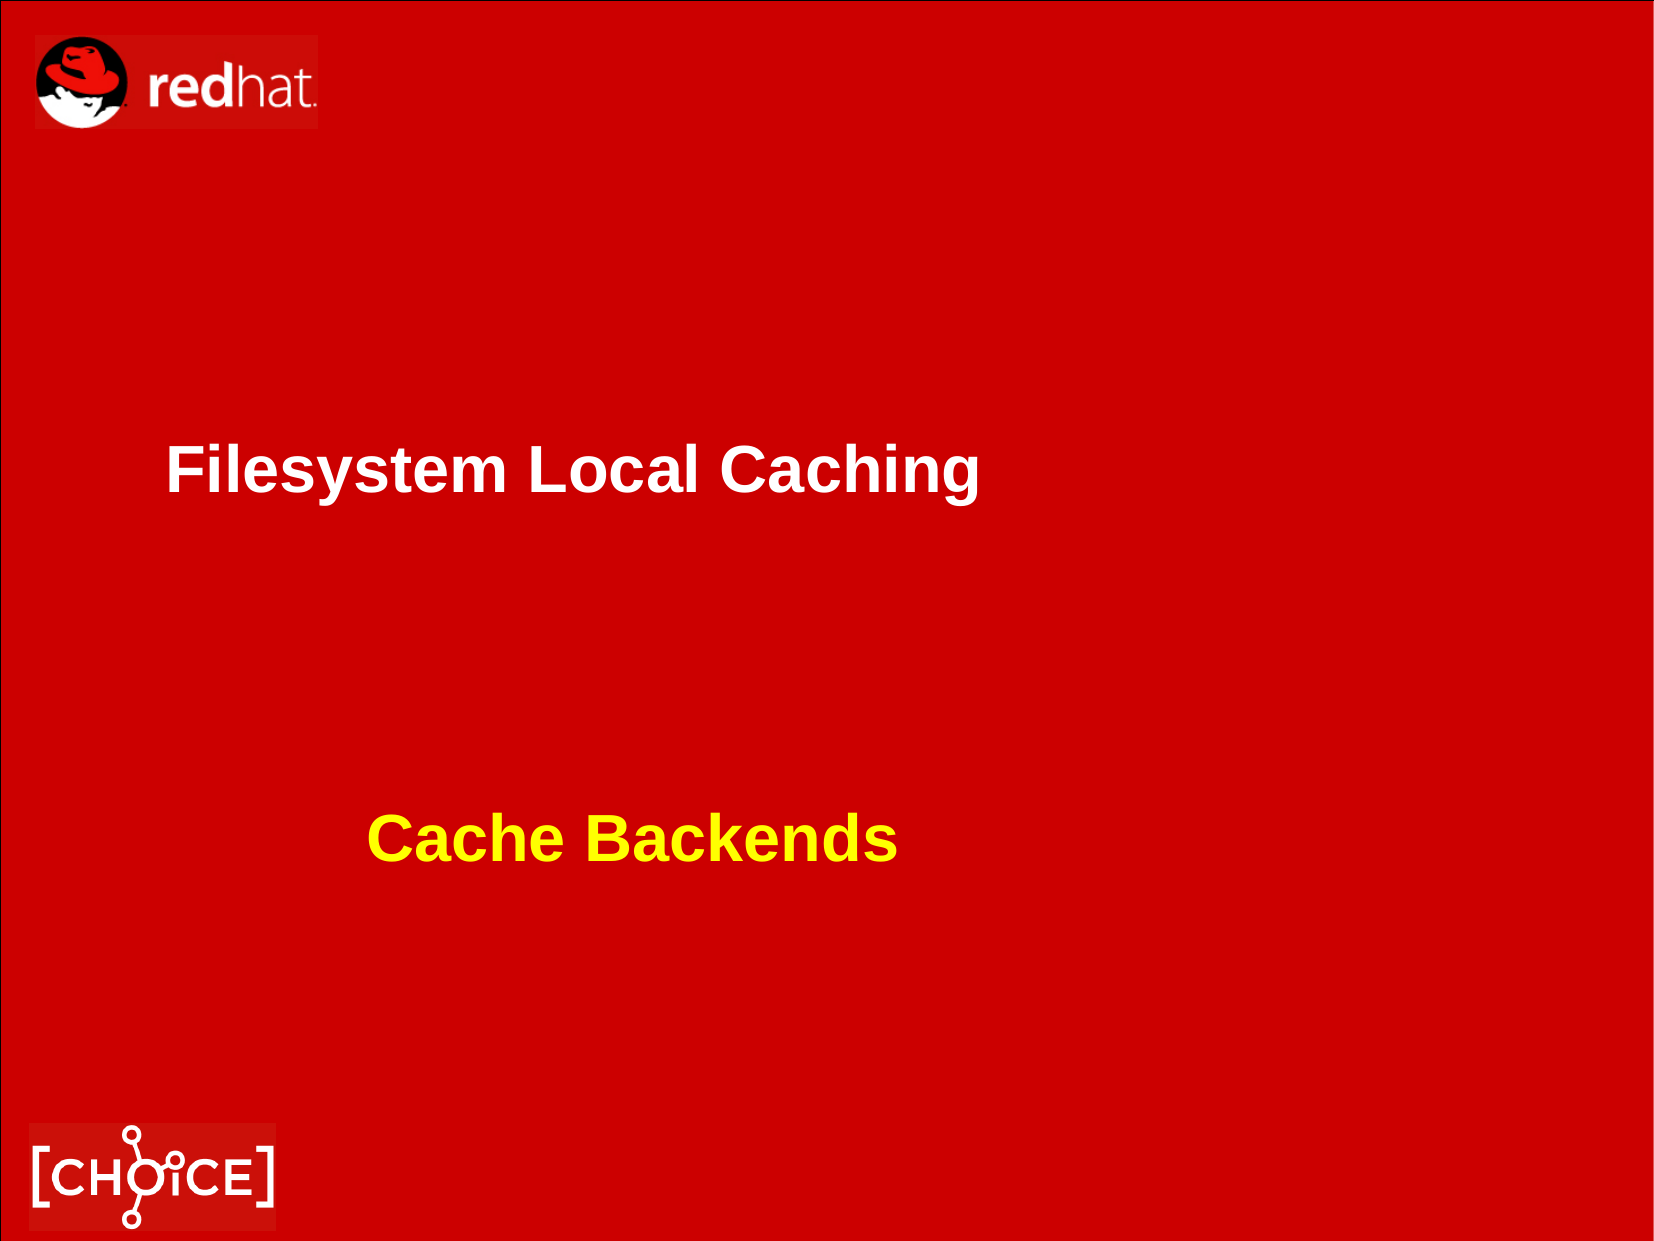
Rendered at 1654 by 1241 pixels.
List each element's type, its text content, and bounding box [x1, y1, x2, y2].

subtitle Cache Backends [184, 754, 1007, 922]
picture [29, 1123, 276, 1231]
picture [35, 35, 318, 129]
title Filesystem Local Caching [165, 374, 1477, 564]
